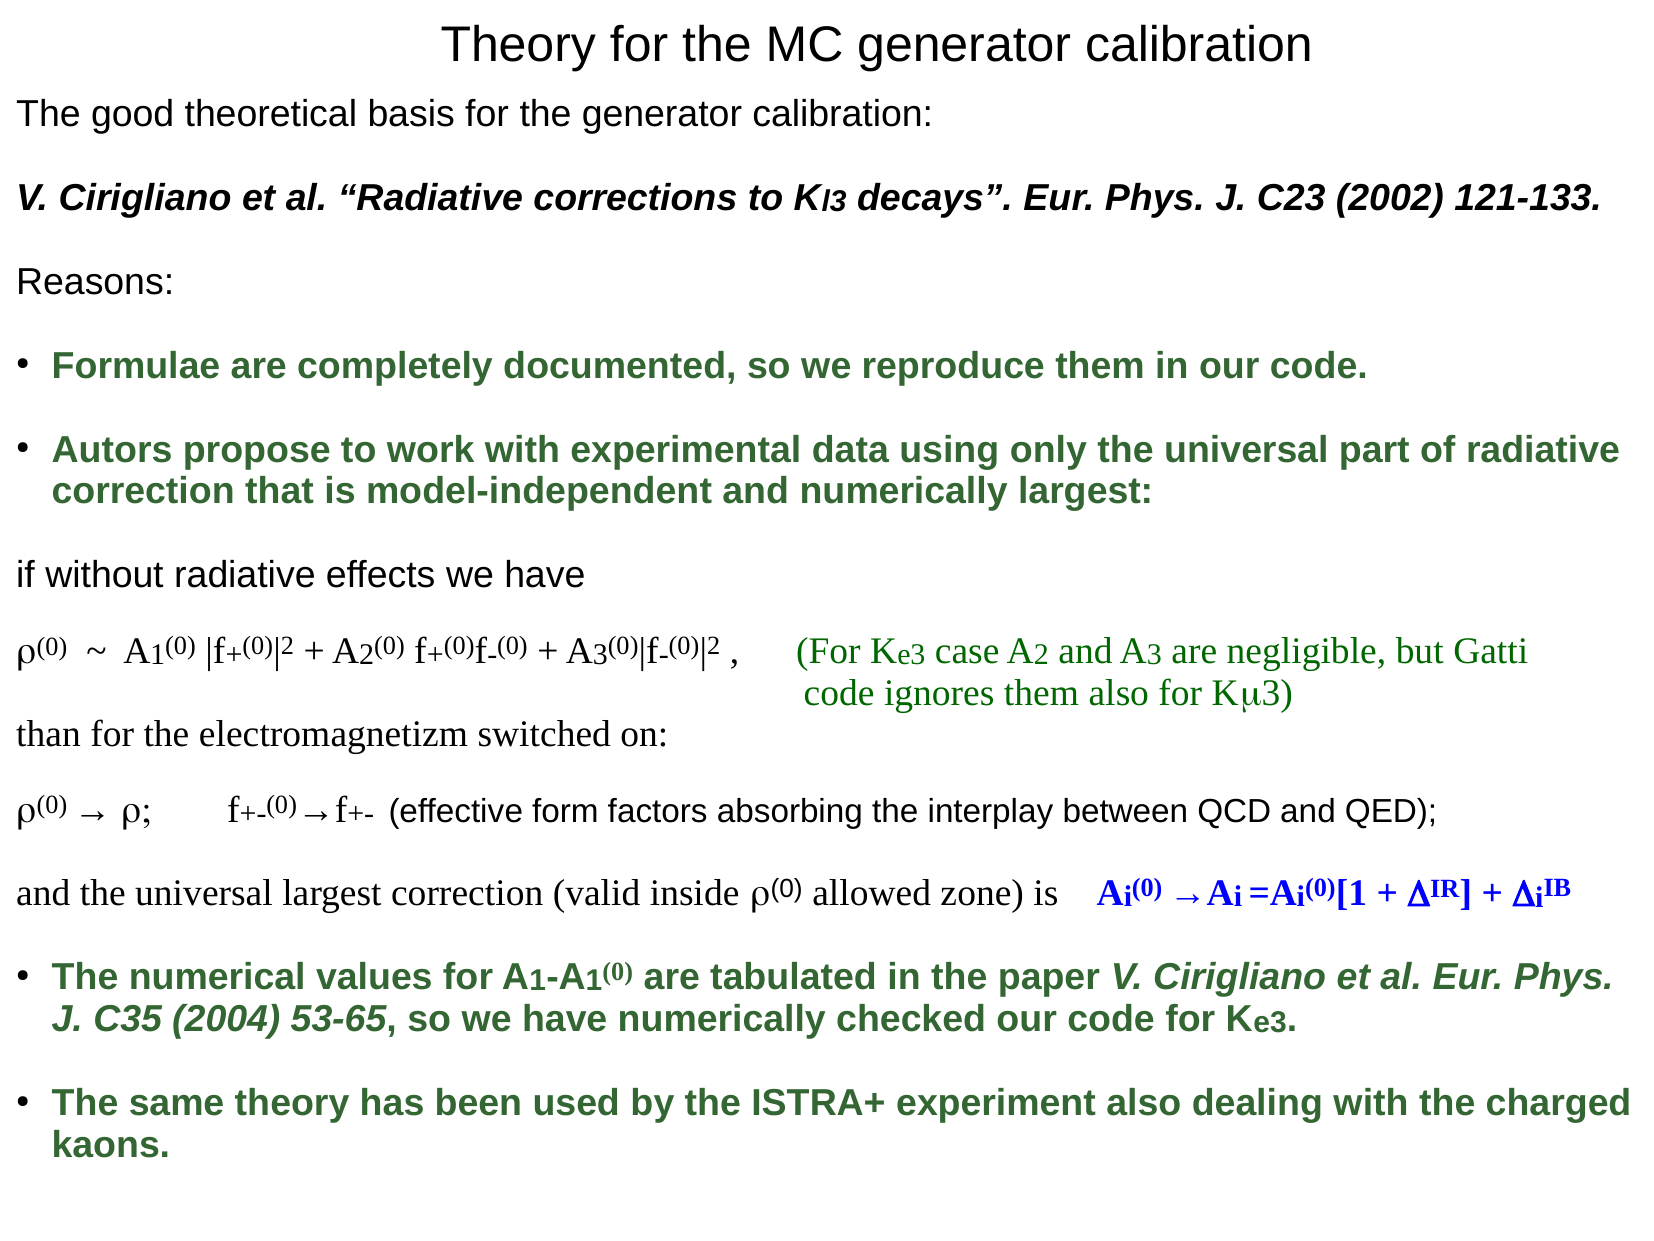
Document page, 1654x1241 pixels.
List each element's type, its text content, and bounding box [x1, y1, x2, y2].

text_box Theory for the MC generator calibration [424, 6, 1358, 83]
text_box The good theoretical basis for the generator calibration: V. Cirigliano et al. “Radiative corrections to Kl3 decays”. Eur. Phys. J. C23 (2002) 121-133. Reasons: Formulae are completely documented, so we reproduce them in our code. Autors propose to work with experimental data using only the universal part of radiative correction that is model-independent and numerically largest: if without radiative effects we have r(0) ~ A1(0) |f+(0)|2 + A2(0) f+(0)f-(0) + A3(0)|f-(0)|2 , (For Ke3 case A2 and A3 are negligible, but Gatti code ignores them also for Km3) than for the electromagnetizm switched on: r(0) → r; f+-(0)→f+- (effective form factors absorbing the interplay between QCD and QED); and the universal largest correction (valid inside r(0) allowed zone) is Ai(0) →Ai =Ai(0)[1 + DIR] + DiIB The numerical values for A1-A1(0) are tabulated in the paper V. Cirigliano et al. Eur. Phys. J. C35 (2004) 53-65, so we have numerically checked our code for Ke3. The same theory has been used by the ISTRA+ experiment also dealing with the charged kaons. [0, 83, 1654, 1241]
